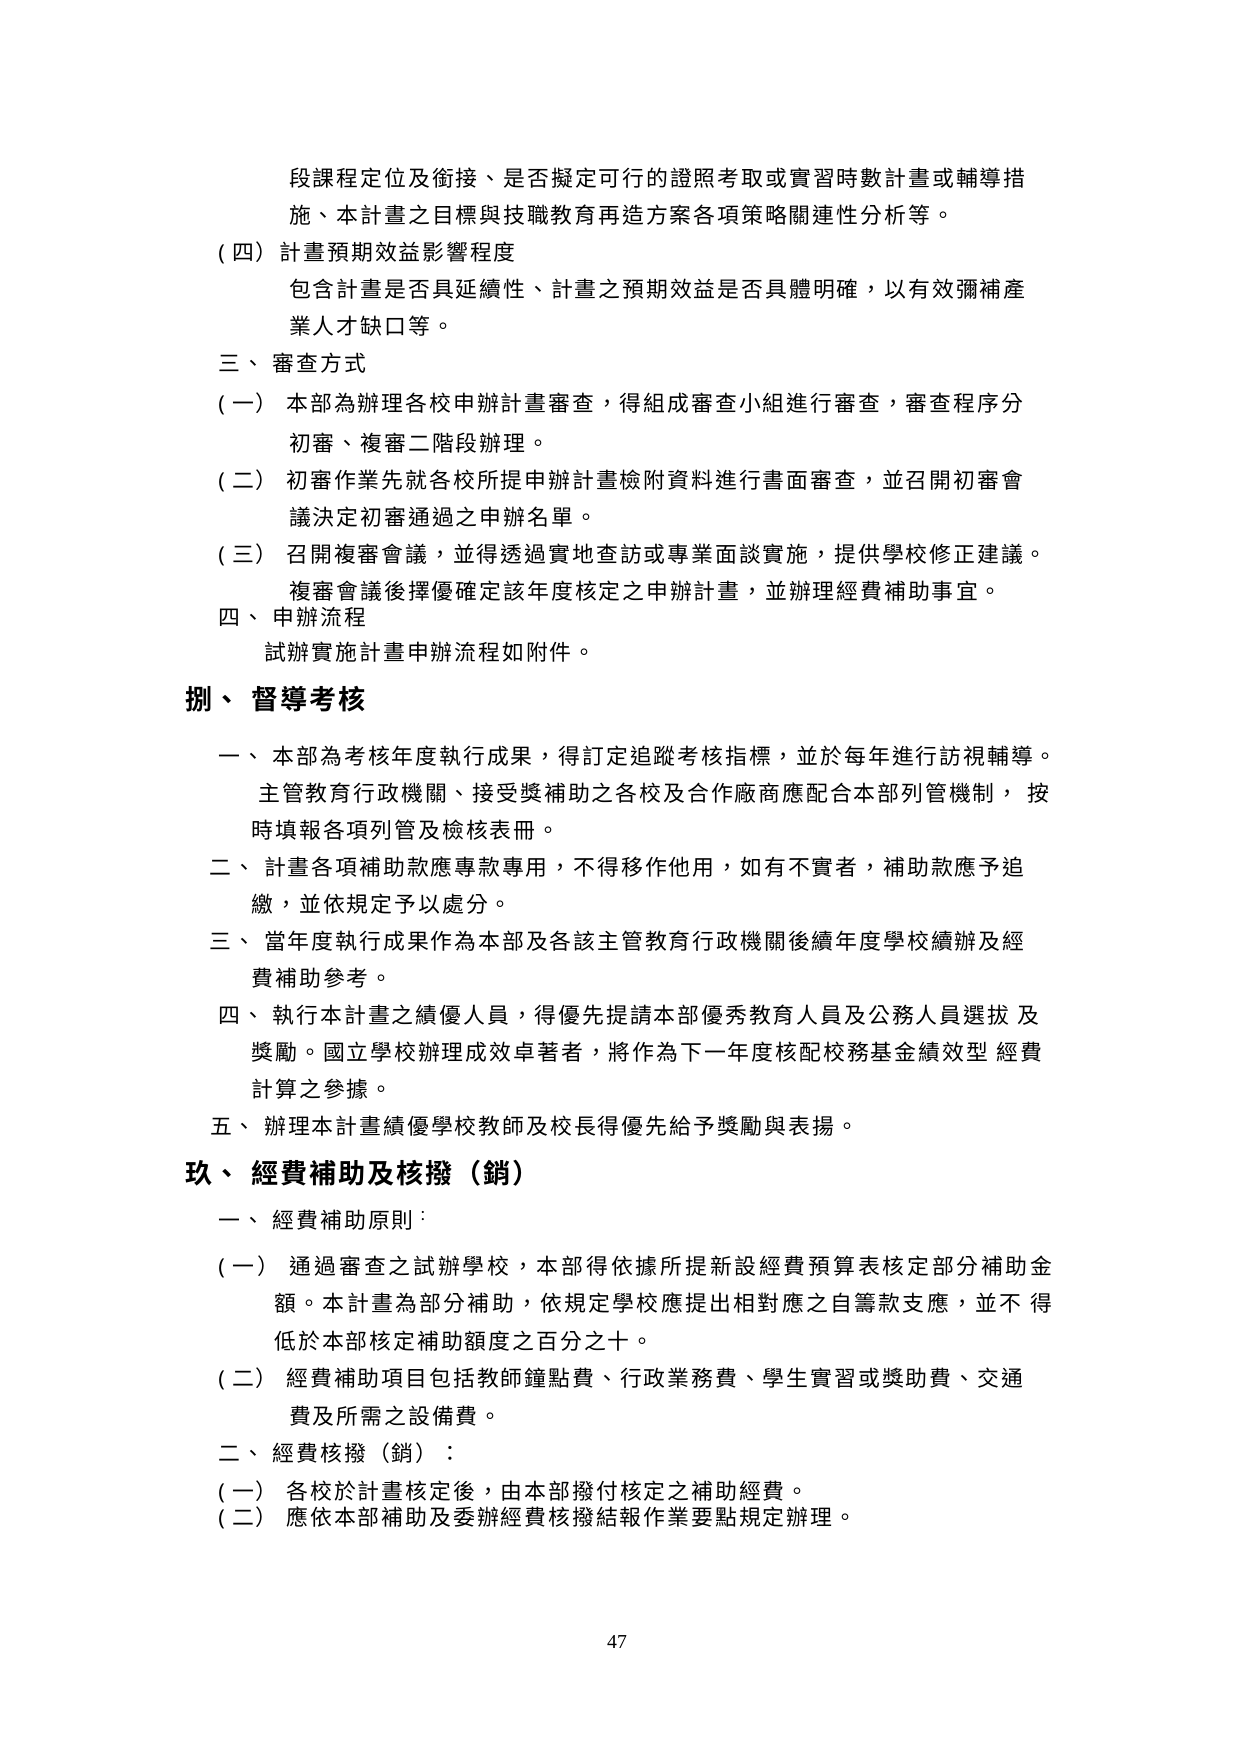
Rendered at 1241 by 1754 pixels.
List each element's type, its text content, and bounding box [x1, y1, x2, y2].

text_box 47 [607, 1629, 633, 1649]
text_box 段課程定位及銜接、是否擬定可行的證照考取或實習時數計晝或輔導措 施、本計晝之目標與技職教育再造方案各項策略關連性分析等。 (四）計晝預期效益影響程度 包含計晝是否具延續性、計晝之預期效益是否具體明確，以有效彌補產 業人才缺口等。 三、 審查方式 (一） 本部為辦理各校申辦計晝審查，得組成審查小組進行審查，審查程序分 初審、複審二階段辦理。 (二） 初審作業先就各校所提申辦計晝檢附資料進行書面審查，並召開初審會 議決定初審通過之申辦名單。 (三） 召開複審會議，並得透過實地查訪或專業面談實施，提供學校修正建議。 複審會議後擇優確定該年度核定之申辦計晝，並辦理經費補助事宜。 四、 申辦流程 試辦實施計晝申辦流程如附件。 捌、 督導考核 一、 本部為考核年度執行成果，得訂定追蹤考核指標，並於每年進行訪視輔導。 主管教育行政機關、接受獎補助之各校及合作廠商應配合本部列管機制， 按時填報各項列管及檢核表冊。 二、 計晝各項補助款應專款專用，不得移作他用，如有不實者，補助款應予追 繳，並依規定予以處分。 三、 當年度執行成果作為本部及各該主管教育行政機關後續年度學校續辦及經 費補助參考。 四、 執行本計晝之績優人員，得優先提請本部優秀教育人員及公務人員選拔 及獎勵。國立學校辦理成效卓著者，將作為下一年度核配校務基金績效型 經費計算之參據。 五、 辦理本計晝績優學校教師及校長得優先給予獎勵與表揚。 玖、 經費補助及核撥（銷） 一、 經費補助原則： (一） 通過審查之試辦學校，本部得依據所提新設經費預算表核定部分補助金 額。本計晝為部分補助，依規定學校應提出相對應之自籌款支應，並不 得低於本部核定補助額度之百分之十。 (二） 經費補助項目包括教師鐘點費、行政業務費、學生實習或獎助費、交通 費及所需之設備費。 二、 經費核撥（銷）： (一） 各校於計晝核定後，由本部撥付核定之補助經費。 (二） 應依本部補助及委辦經費核撥結報作業要點規定辦理。 [185, 154, 1055, 1585]
